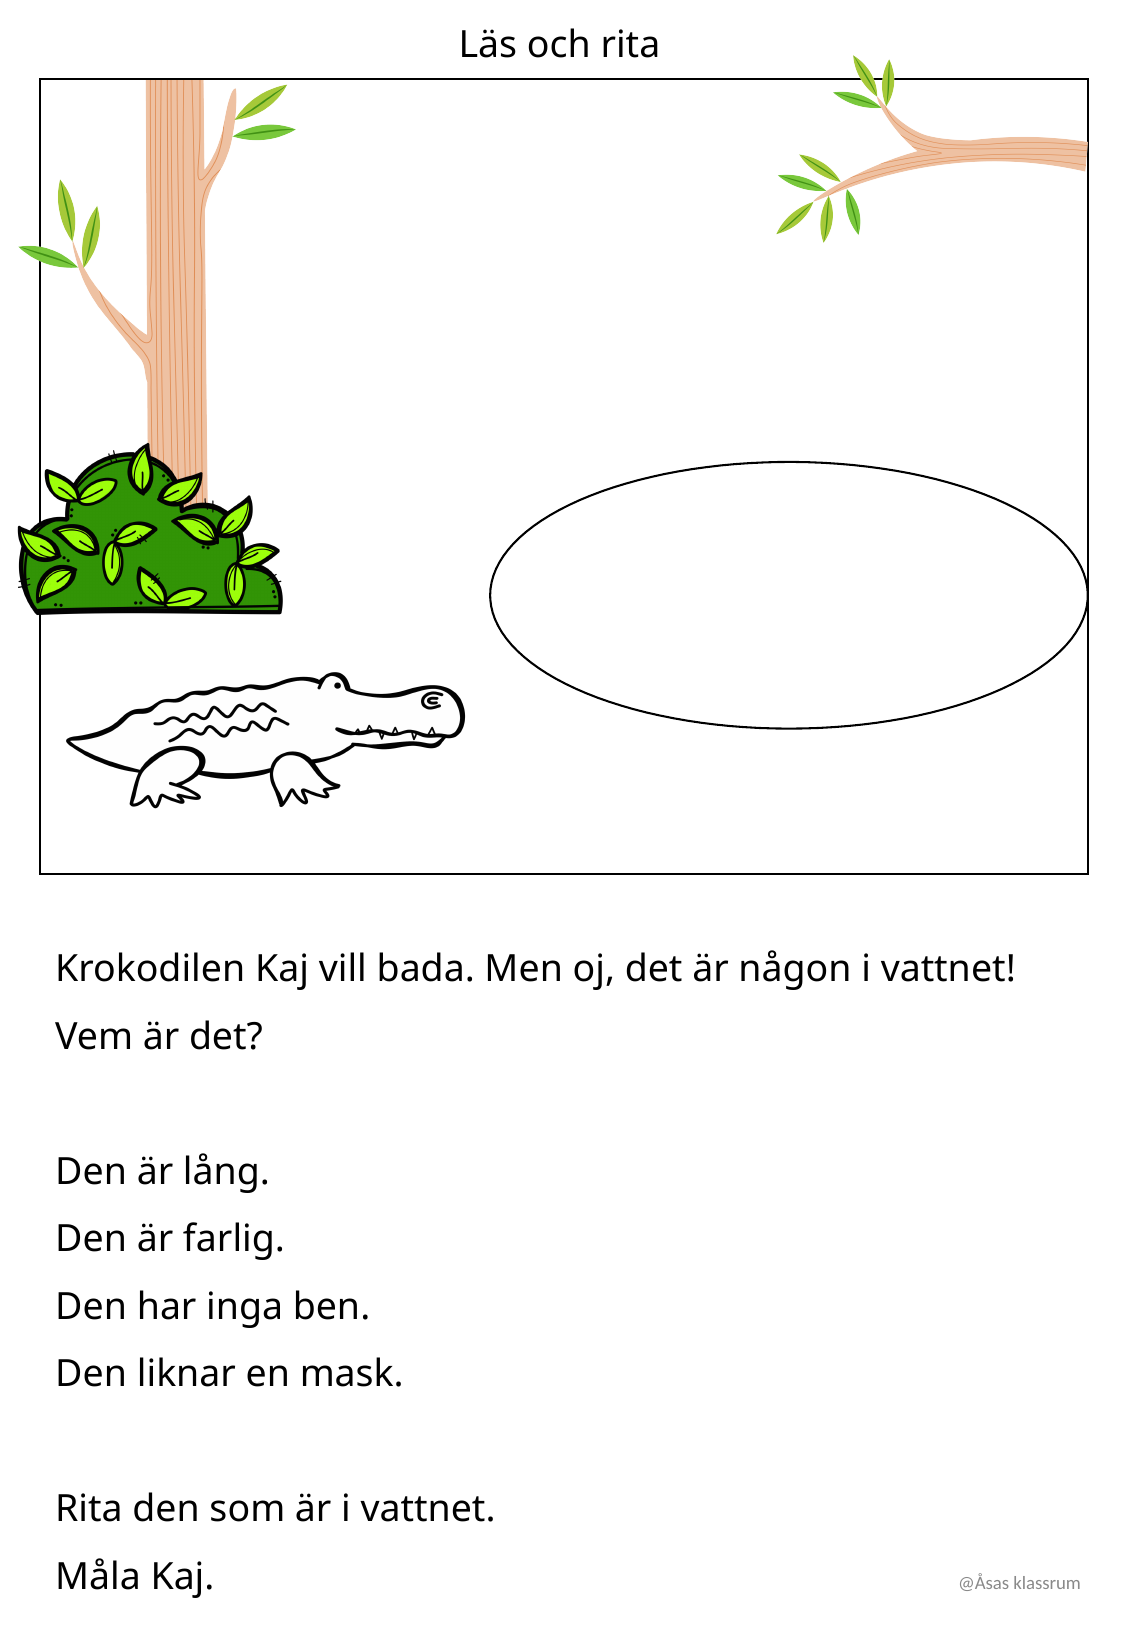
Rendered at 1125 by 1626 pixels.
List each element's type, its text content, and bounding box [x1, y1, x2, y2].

text_box Krokodilen Kaj vill bada. Men oj, det är någon i vattnet! Vem är det? Den är lång. Den är farlig. Den har inga ben. Den liknar en mask. Rita den som är i vattnet. Måla Kaj. [40, 914, 1088, 1612]
text_box @Åsas klassrum [829, 1538, 1125, 1625]
picture [63, 668, 467, 811]
text_box [492, 463, 1086, 727]
picture [776, 55, 1088, 243]
text_box Läs och rita [319, 12, 801, 73]
picture [0, 80, 296, 637]
text_box [40, 79, 1088, 874]
